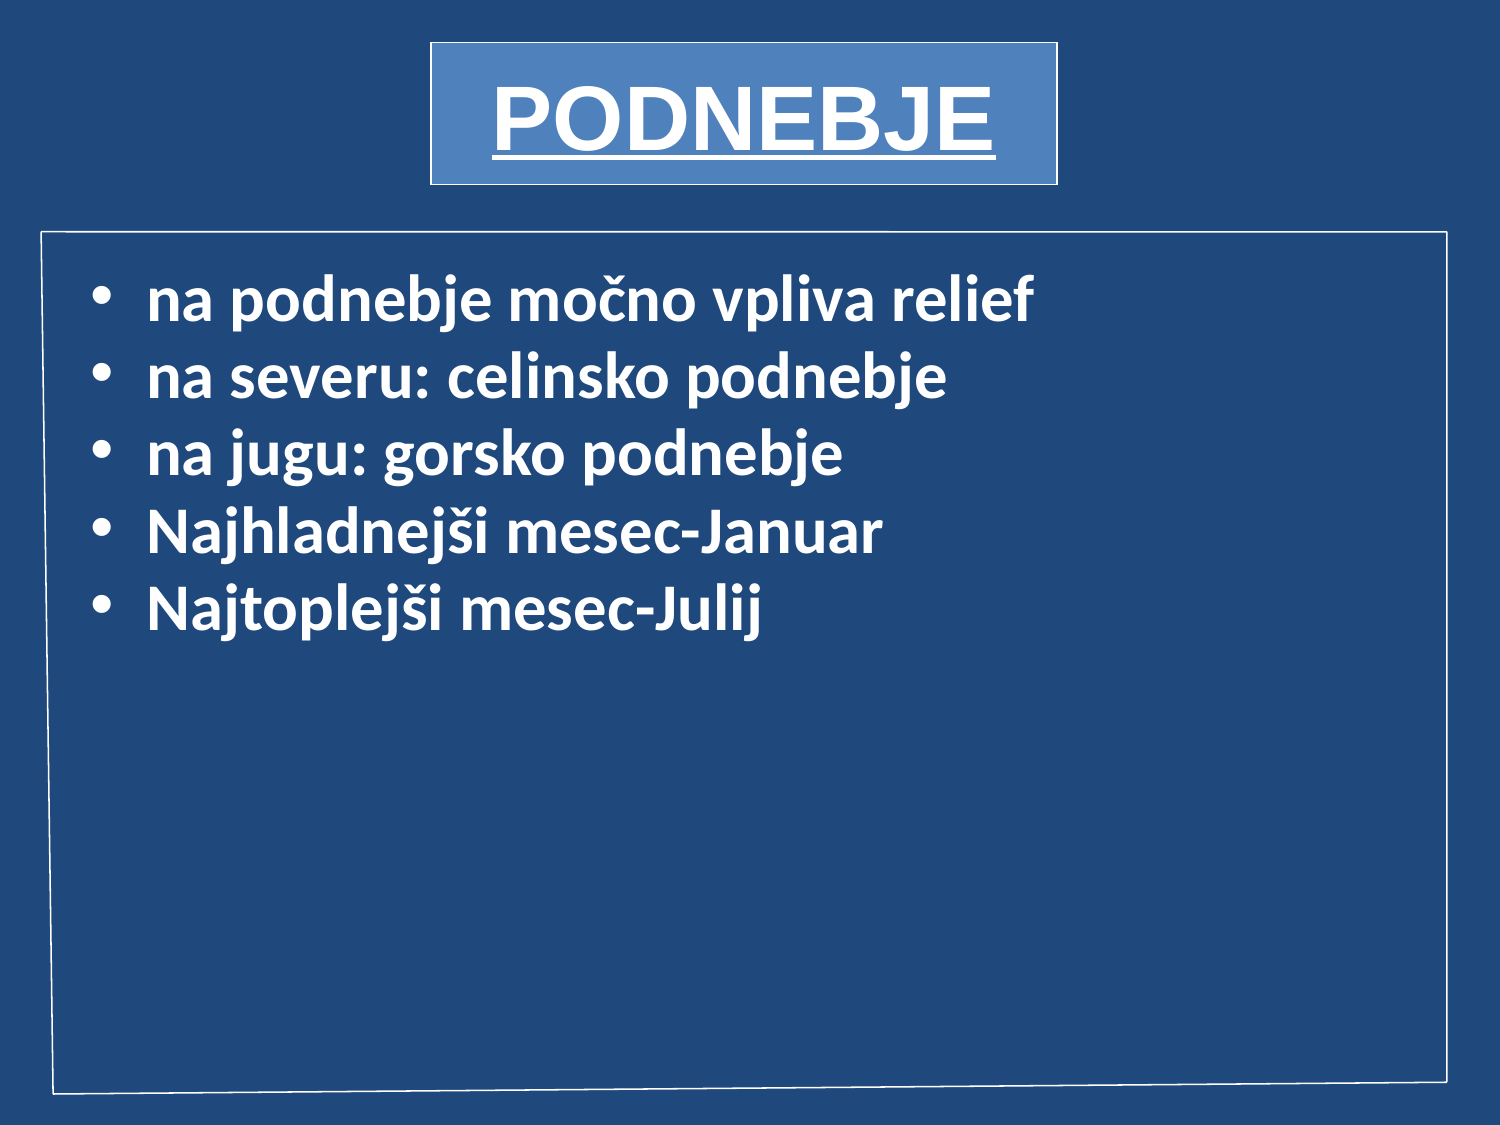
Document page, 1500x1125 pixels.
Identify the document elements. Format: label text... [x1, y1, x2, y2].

list na podnebje močno vpliva relief na severu: celinsko podnebje na jugu: gorsko podnebje Najhladnejši mesec-Januar Najtoplejši mesec-Julij [75, 262, 1425, 1005]
text_box PODNEBJE [430, 42, 1057, 185]
